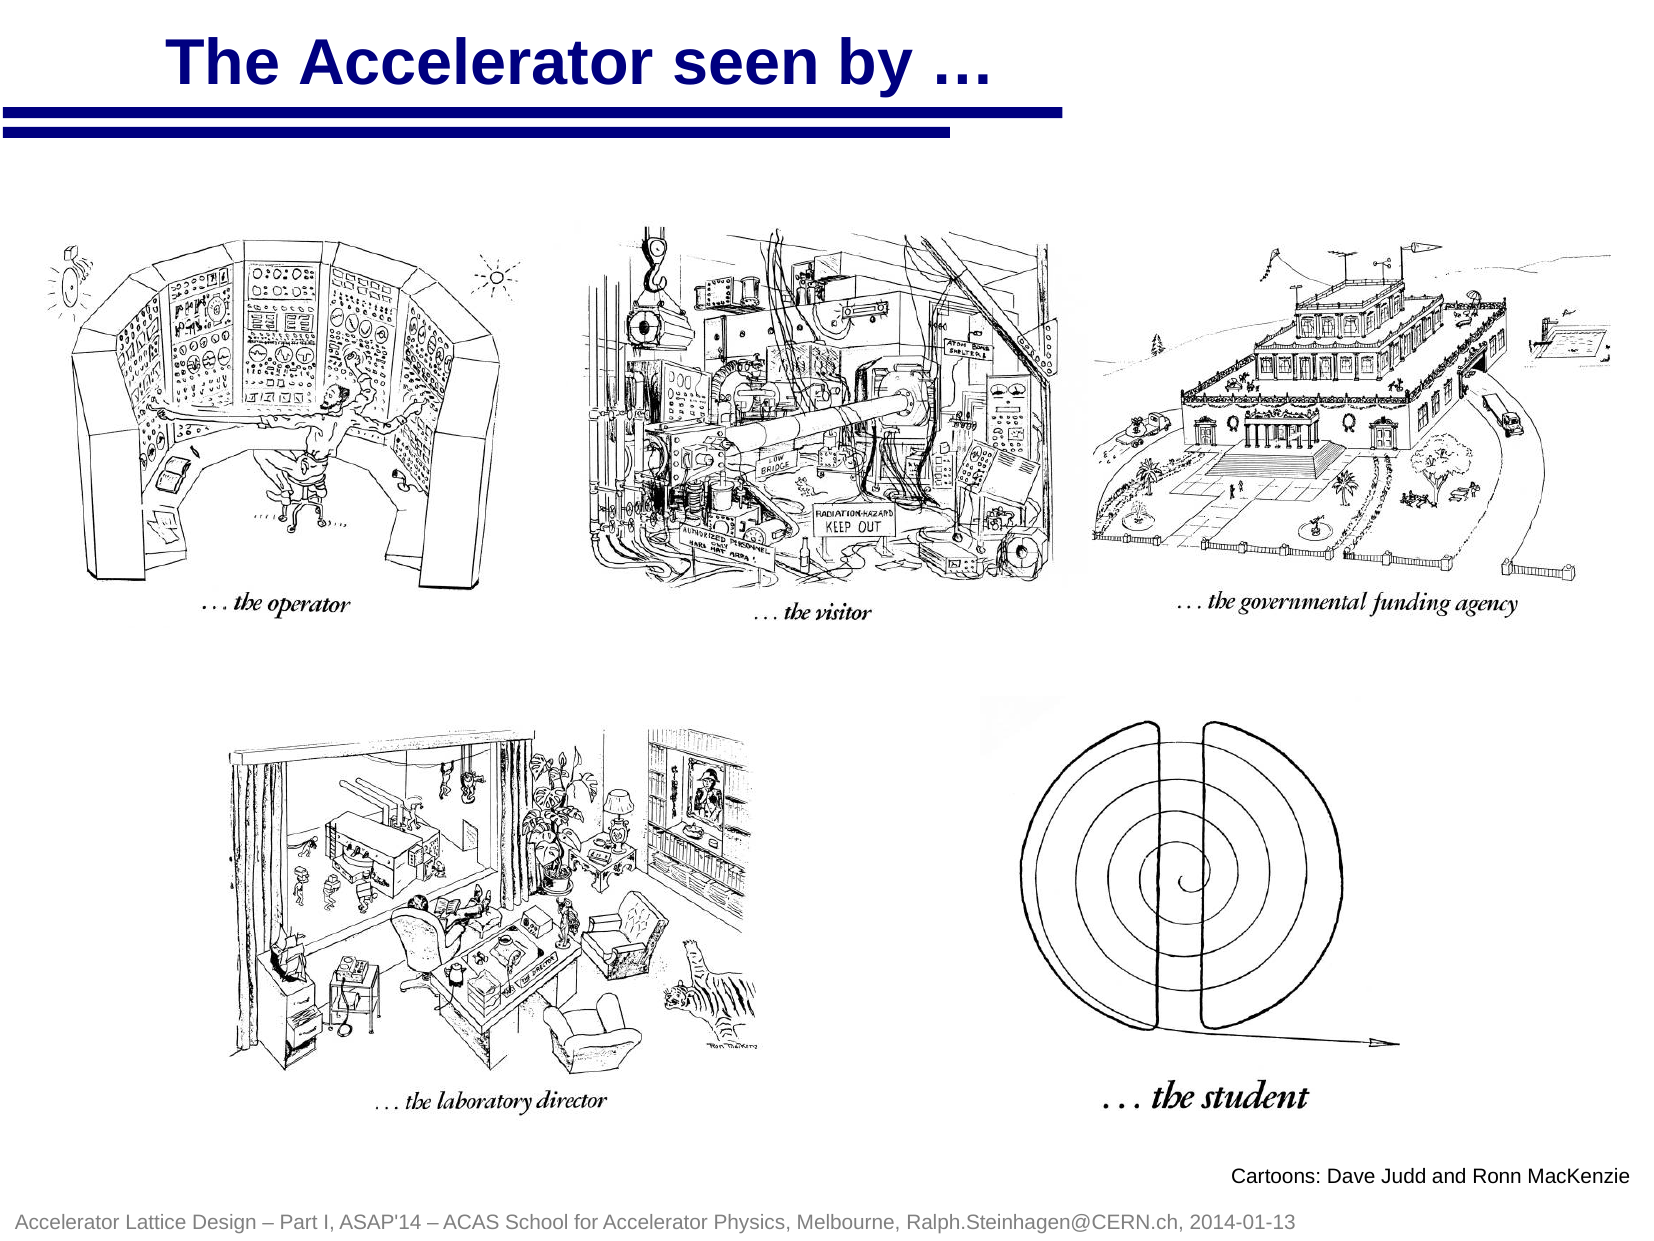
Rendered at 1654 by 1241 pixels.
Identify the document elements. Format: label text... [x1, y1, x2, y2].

picture [980, 696, 1434, 1128]
picture [9, 200, 1648, 638]
title The Accelerator seen by … [165, 0, 1323, 124]
picture [212, 696, 777, 1128]
text_box Cartoons: Dave Judd and Ronn MacKenzie [1216, 1157, 1654, 1196]
